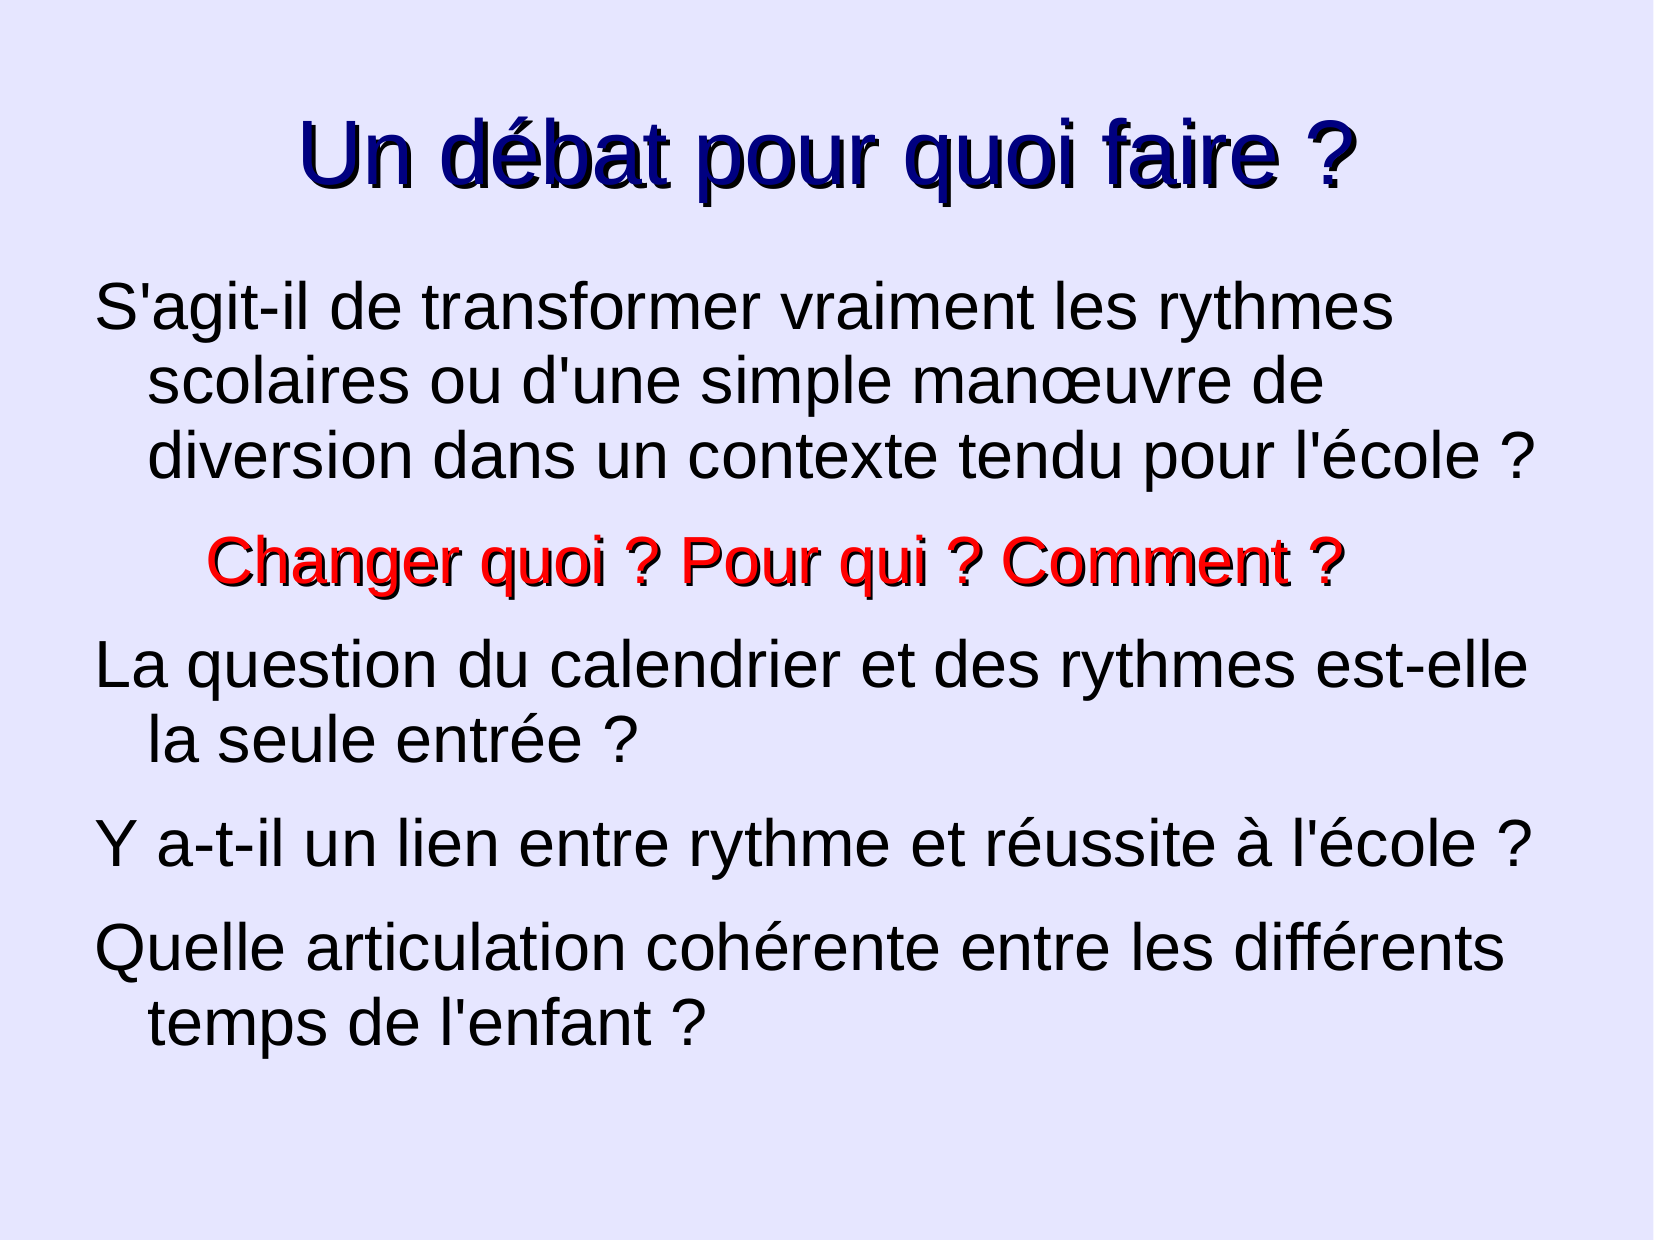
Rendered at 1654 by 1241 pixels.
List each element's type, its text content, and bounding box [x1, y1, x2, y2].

title Un débat pour quoi faire ? [82, 49, 1571, 257]
list S'agit-il de transformer vraiment les rythmes scolaires ou d'une simple manœuvre de diversion dans un contexte tendu pour l'école ? Changer quoi ? Pour qui ? Comment ? La question du calendrier et des rythmes est-elle la seule entrée ? Y a-t-il un lien entre rythme et réussite à l'école ? Quelle articulation cohérente entre les différents temps de l'enfant ? [76, 268, 1565, 1063]
